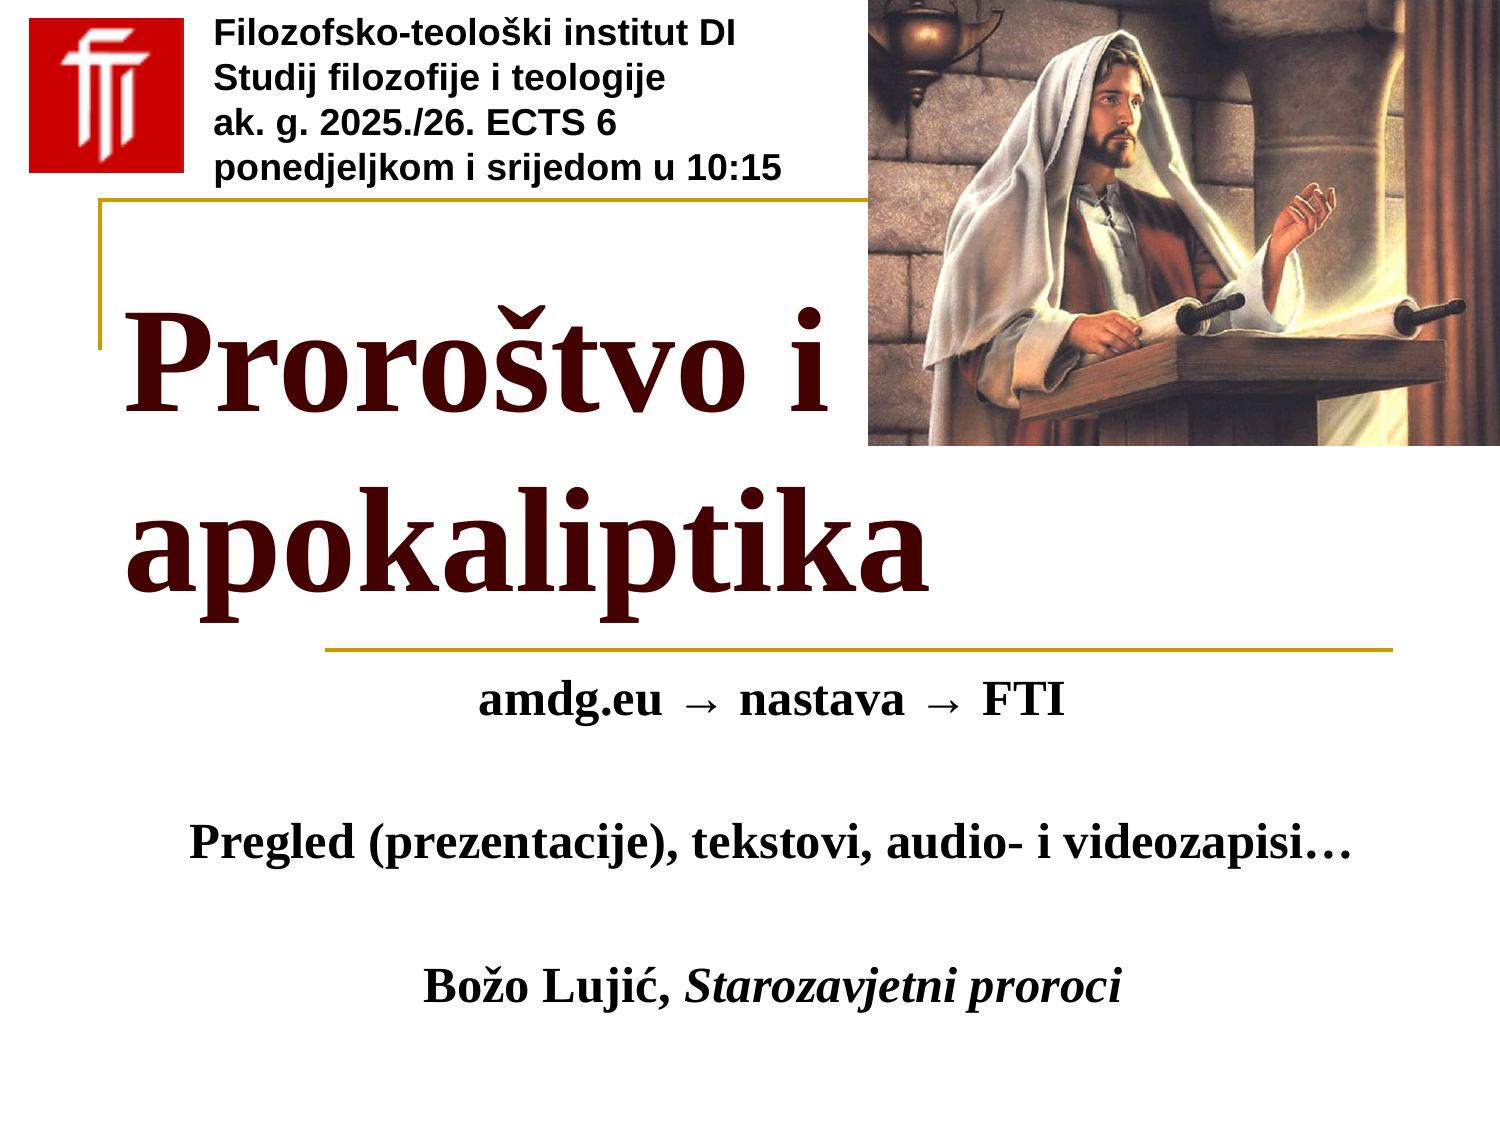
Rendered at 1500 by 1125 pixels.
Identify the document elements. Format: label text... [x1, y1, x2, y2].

picture [868, 0, 1500, 446]
title Proroštvo i apokaliptika [108, 253, 1359, 657]
text_box amdg.eu → nastava → FTI Pregled (prezentacije), tekstovi, audio- i videozapisi… Božo Lujić, Starozavjetni proroci [141, 656, 1405, 1026]
text_box Filozofsko-teološki institut DI Studij filozofije i teologije ak. g. 2025./26. ECTS 6 ponedjeljkom i srijedom u 10:15 [198, 0, 963, 196]
picture [29, 18, 184, 173]
